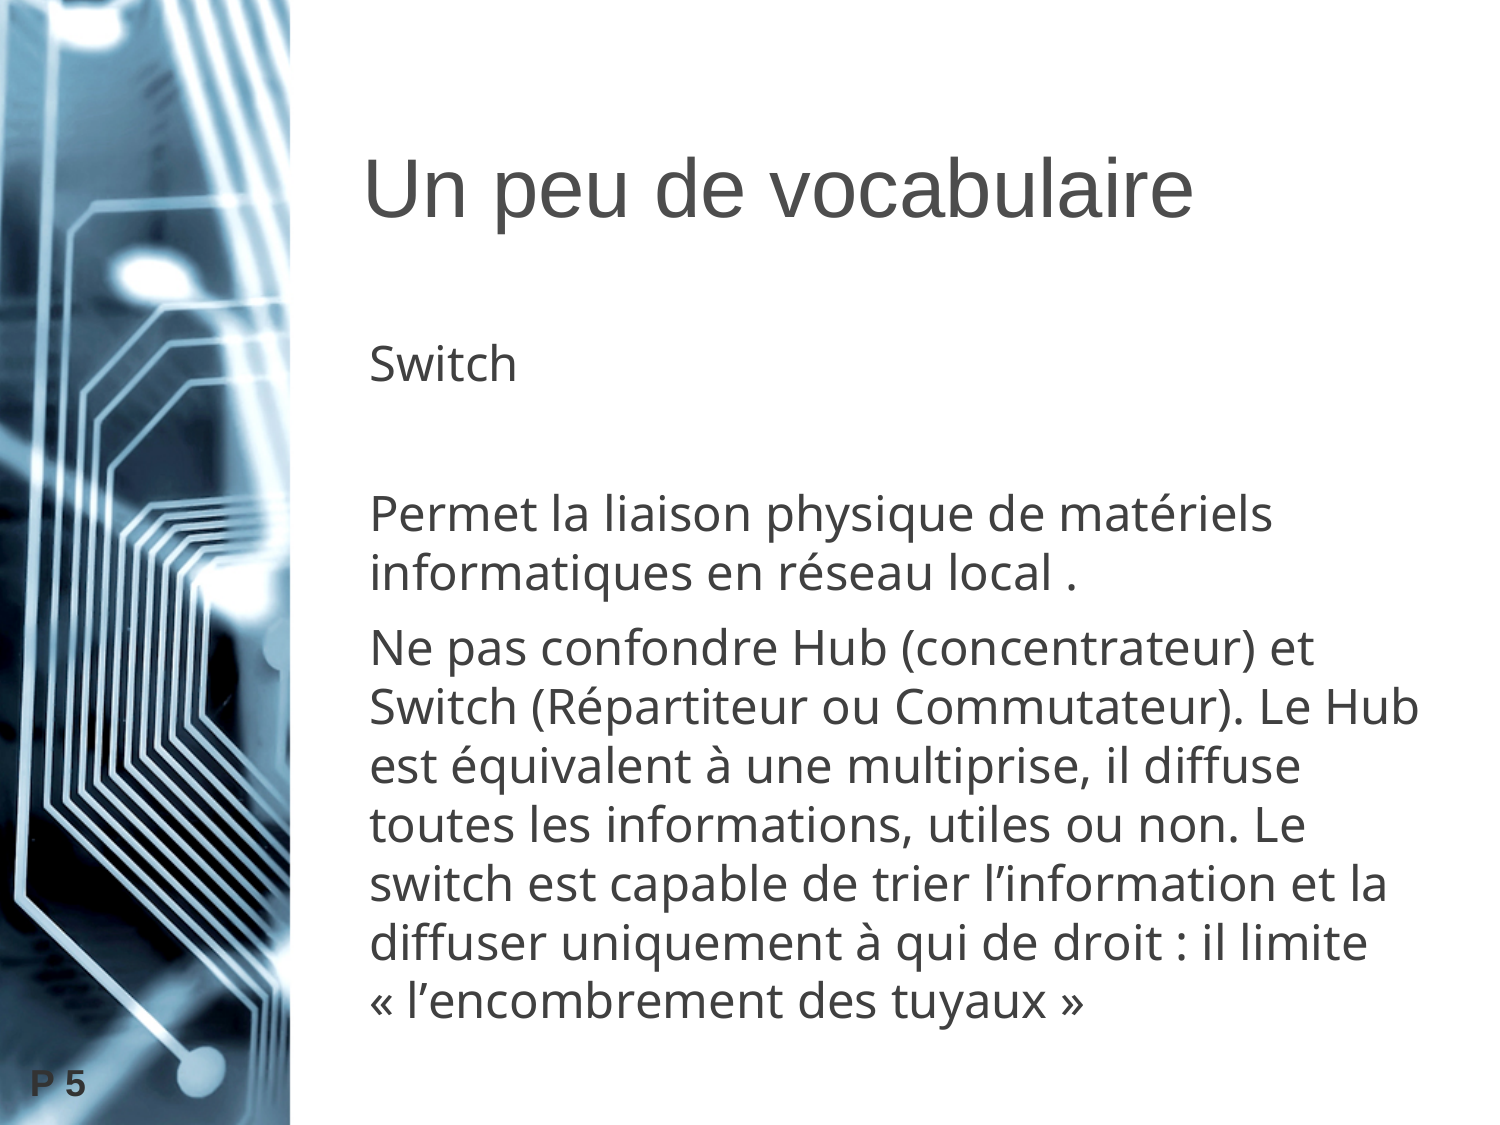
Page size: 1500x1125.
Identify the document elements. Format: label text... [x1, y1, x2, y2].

text_box [354, 732, 1453, 904]
title Un peu de vocabulaire [324, 125, 1463, 243]
list Switch Permet la liaison physique de matériels informatiques en réseau local . Ne pas confondre Hub (concentrateur) et Switch (Répartiteur ou Commutateur). Le Hub est équivalent à une multiprise, il diffuse toutes les informations, utiles ou non. Le switch est capable de trier l’information et la diffuser uniquement à qui de droit : il limite « l’encombrement des tuyaux » [354, 324, 1463, 1042]
picture [0, 0, 1500, 1125]
